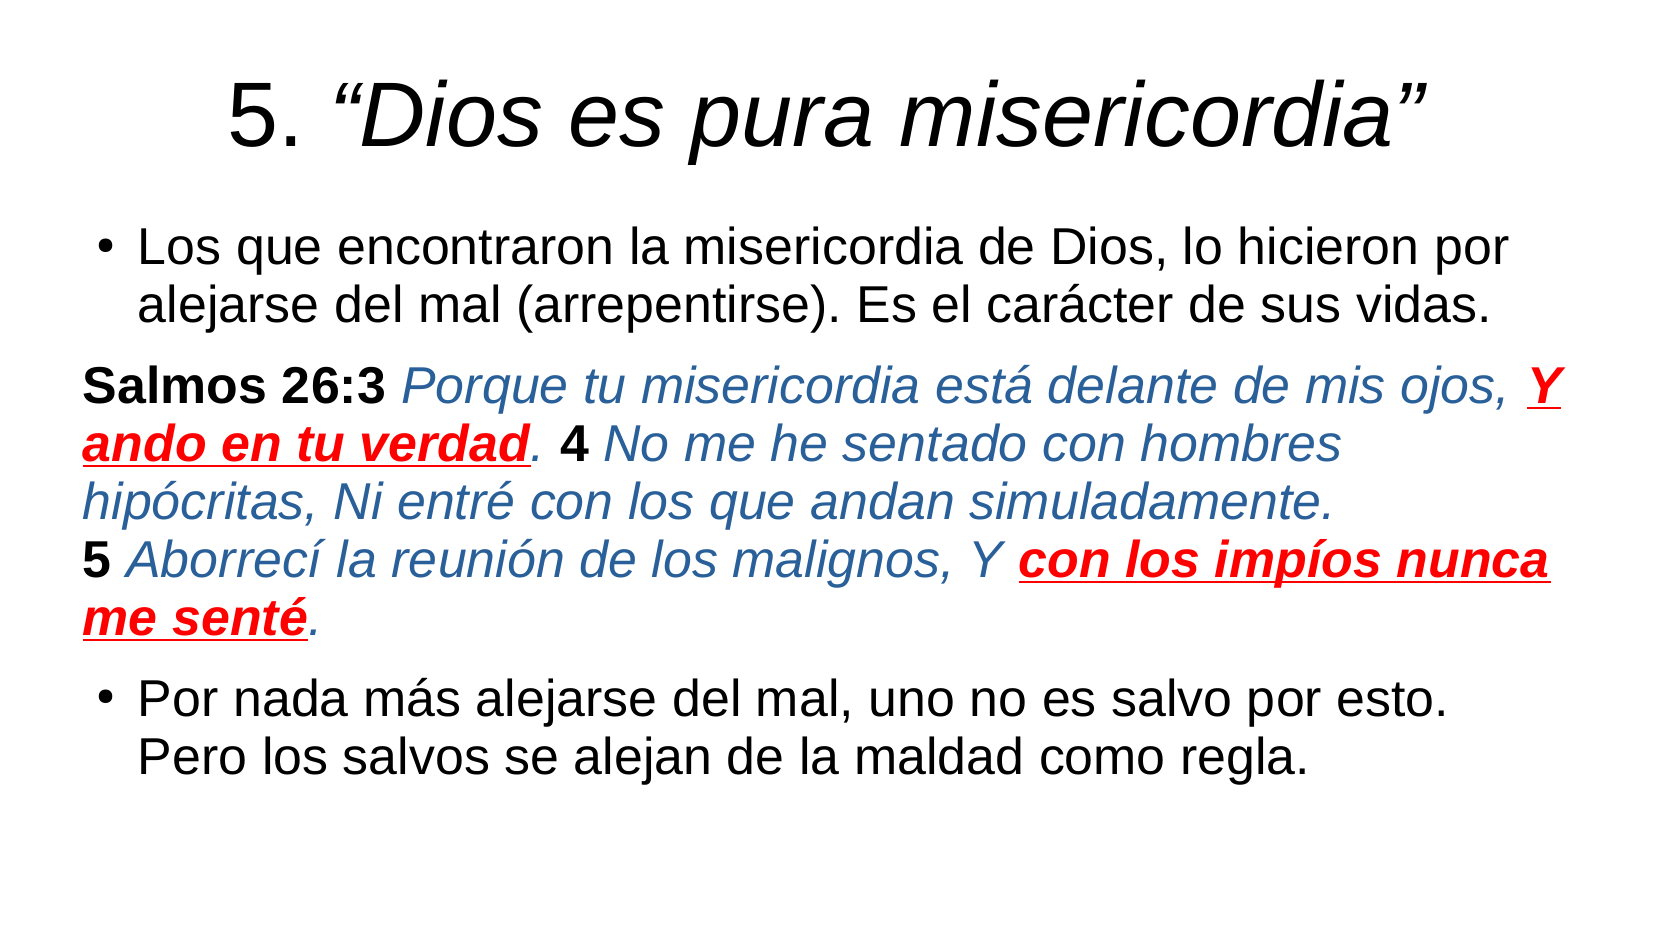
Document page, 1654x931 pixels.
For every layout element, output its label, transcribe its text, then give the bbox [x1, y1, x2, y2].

list Los que encontraron la misericordia de Dios, lo hicieron por alejarse del mal (arrepentirse). Es el carácter de sus vidas. Salmos 26:3 Porque tu misericordia está delante de mis ojos, Y ando en tu verdad. 4 No me he sentado con hombres hipócritas, Ni entré con los que andan simuladamente. 5 Aborrecí la reunión de los malignos, Y con los impíos nunca me senté. Por nada más alejarse del mal, uno no es salvo por esto. Pero los salvos se alejan de la maldad como regla. [82, 217, 1571, 871]
title 5. “Dios es pura misericordia” [82, 37, 1571, 193]
